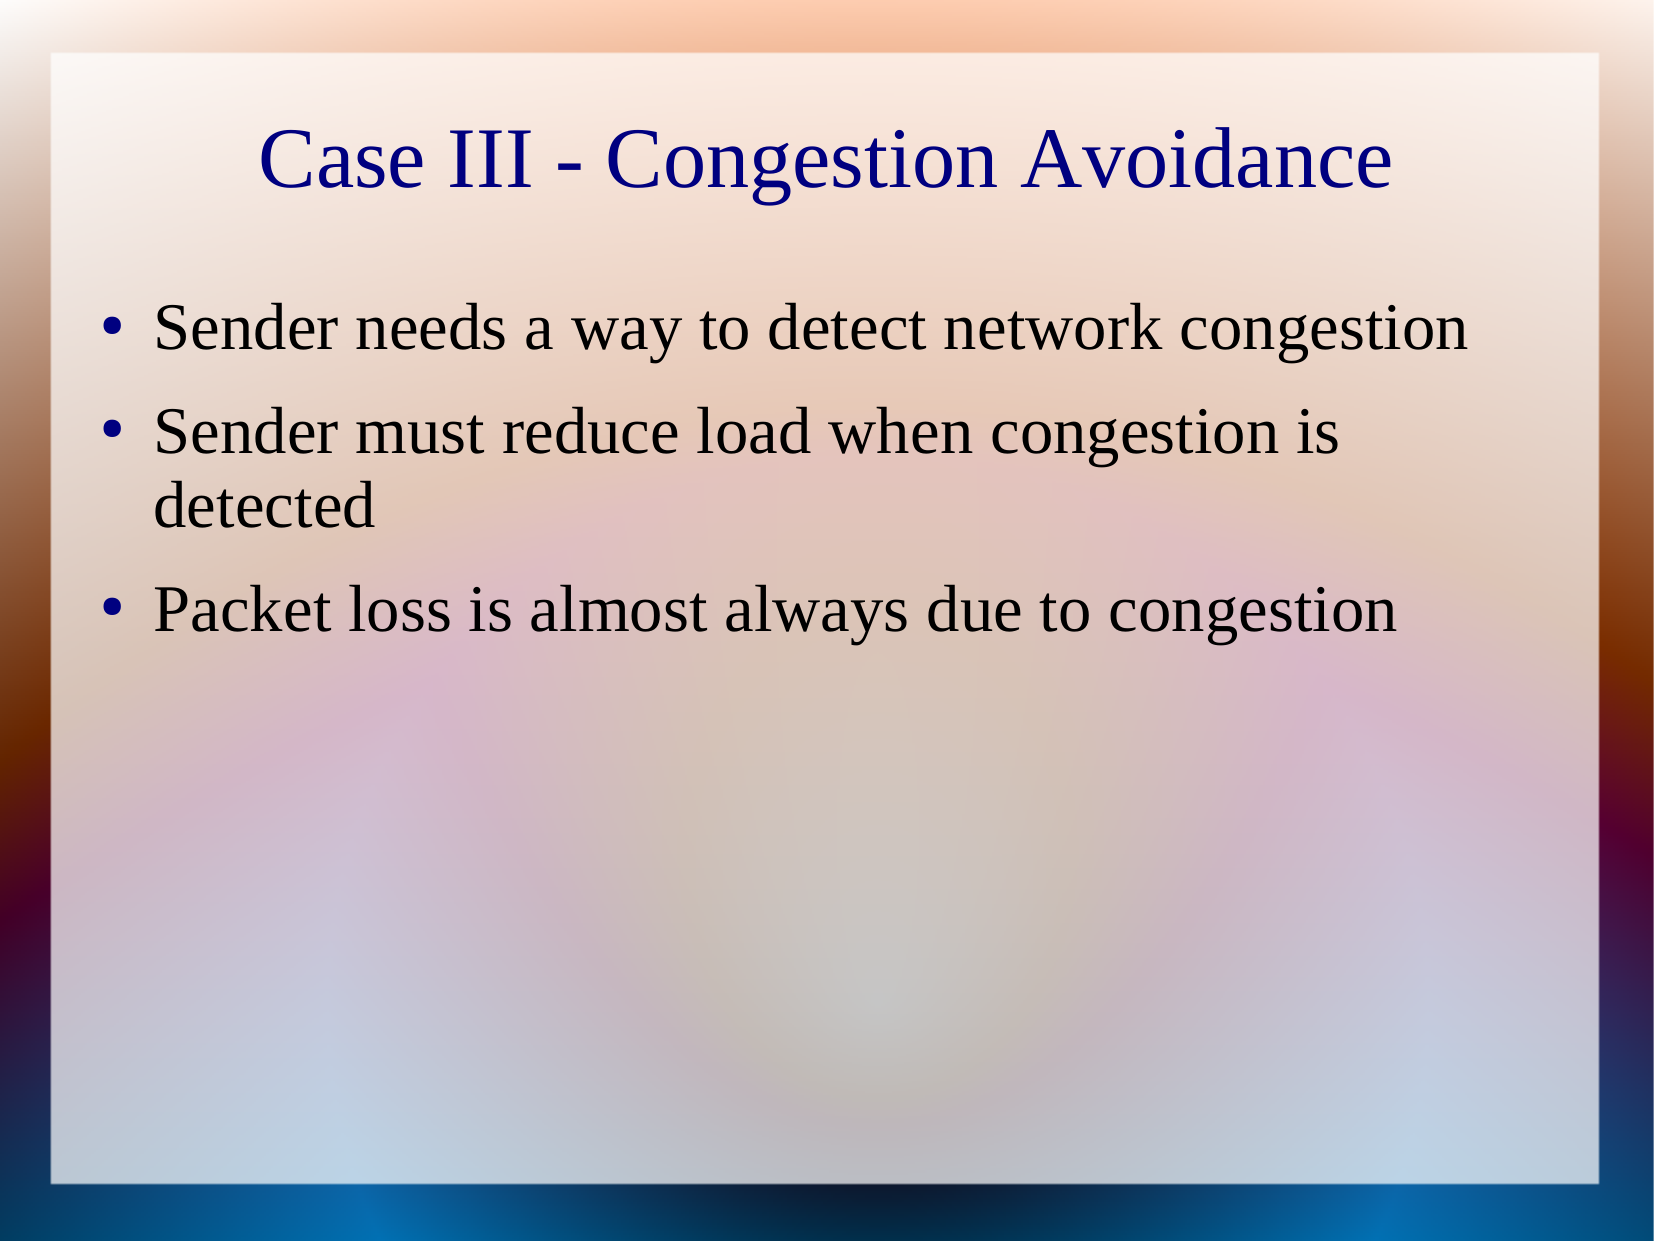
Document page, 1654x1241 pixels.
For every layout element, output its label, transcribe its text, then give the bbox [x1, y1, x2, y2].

title Case III - Congestion Avoidance [82, 55, 1571, 263]
picture [0, 0, 1654, 1241]
list Sender needs a way to detect network congestion Sender must reduce load when congestion is detected Packet loss is almost always due to congestion [82, 290, 1571, 1034]
